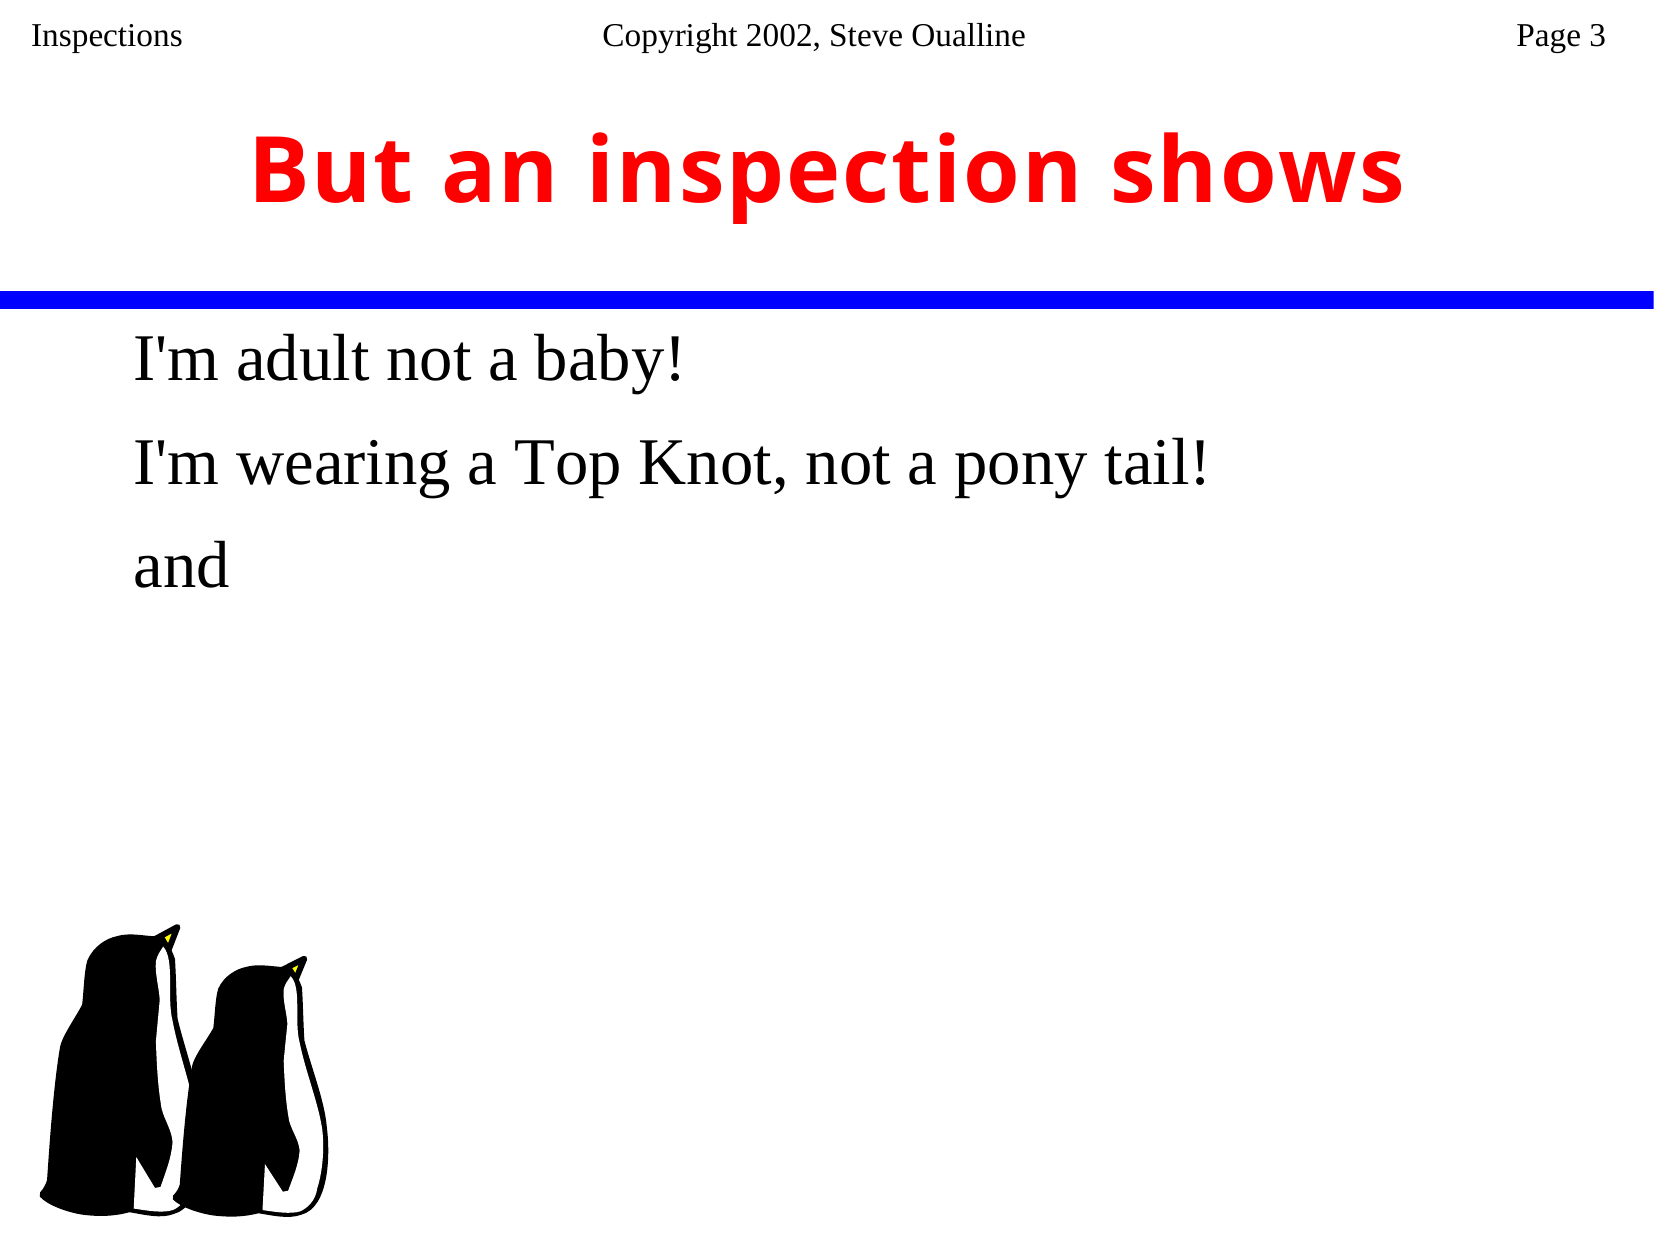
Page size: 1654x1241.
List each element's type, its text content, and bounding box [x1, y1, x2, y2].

list I'm adult not a baby! I'm wearing a Top Knot, not a pony tail! and [121, 321, 1534, 923]
title But an inspection shows [121, 66, 1534, 269]
